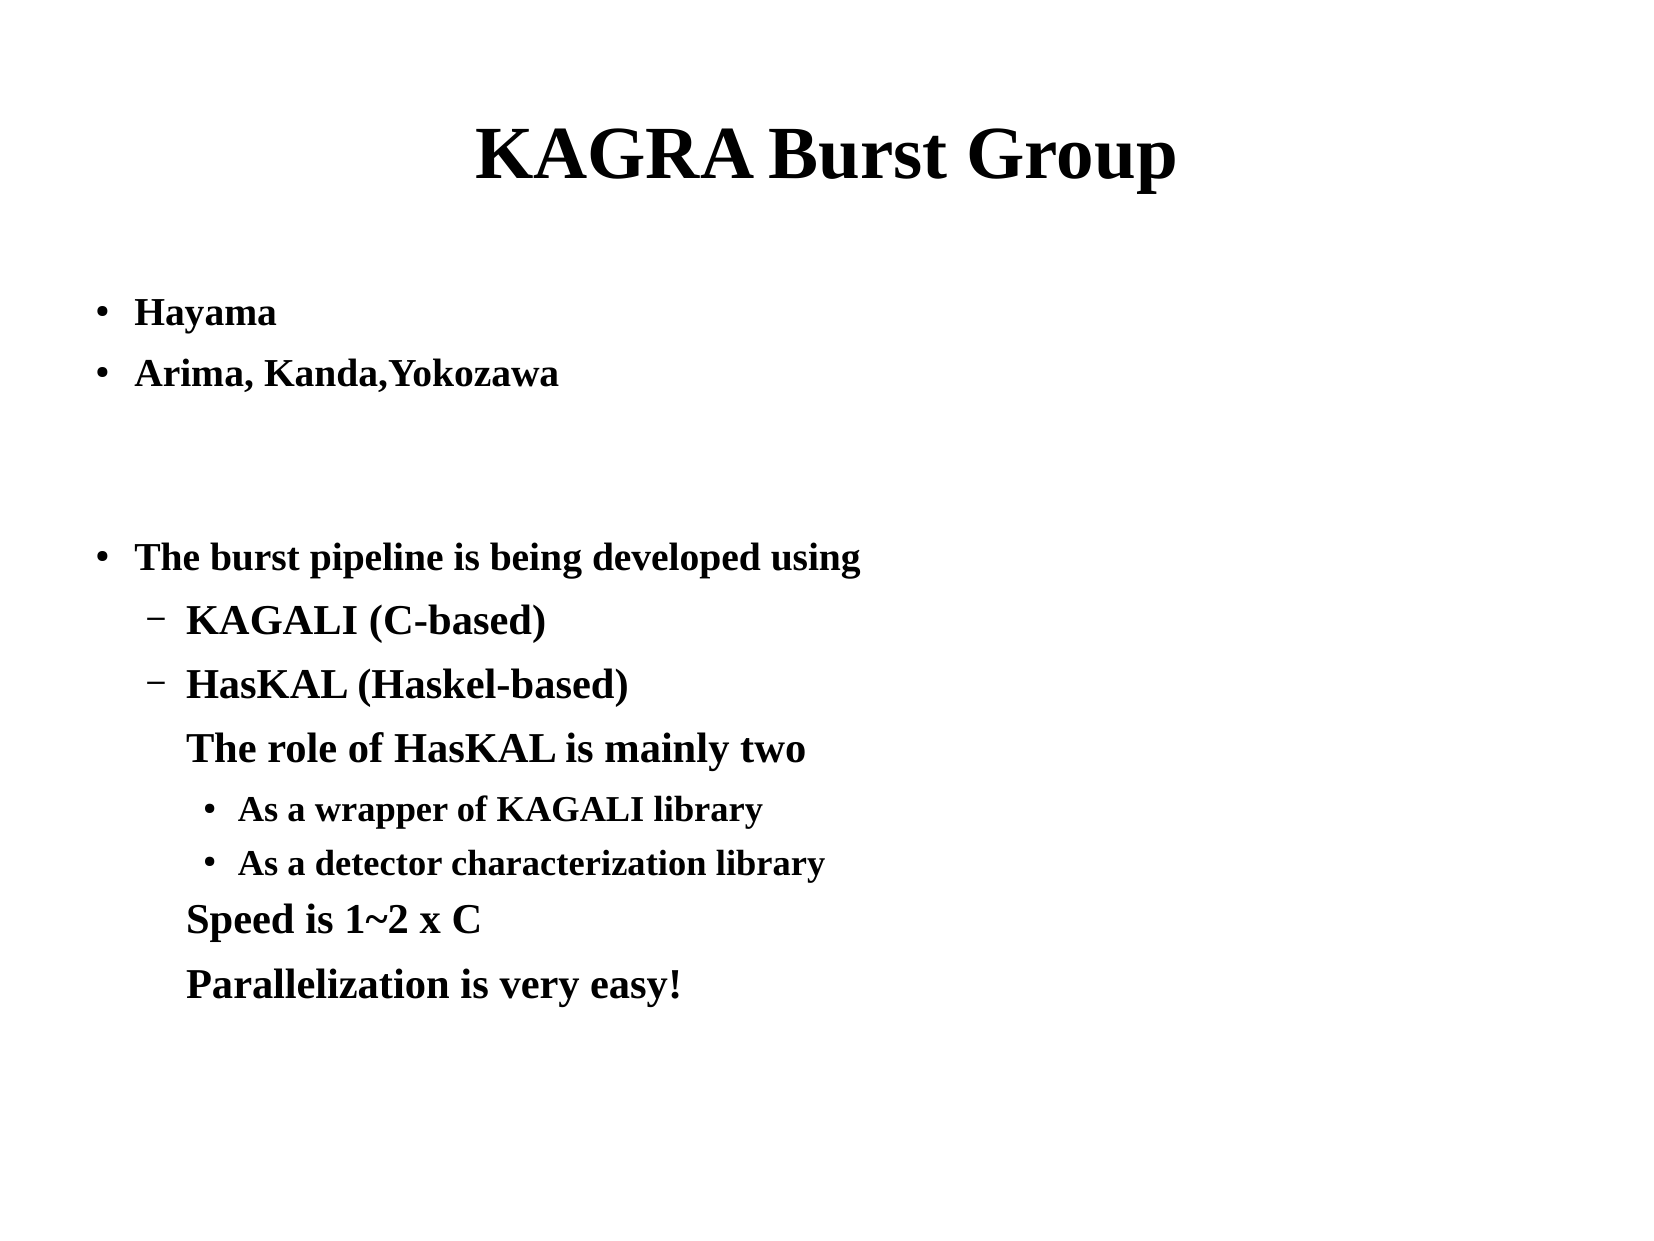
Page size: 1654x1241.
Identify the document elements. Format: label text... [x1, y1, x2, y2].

title KAGRA Burst Group [82, 49, 1571, 257]
list Hayama Arima, Kanda,Yokozawa The burst pipeline is being developed using KAGALI (C-based) HasKAL (Haskel-based) The role of HasKAL is mainly two As a wrapper of KAGALI library As a detector characterization library Speed is 1~2 x C Parallelization is very easy! [82, 290, 1571, 1010]
